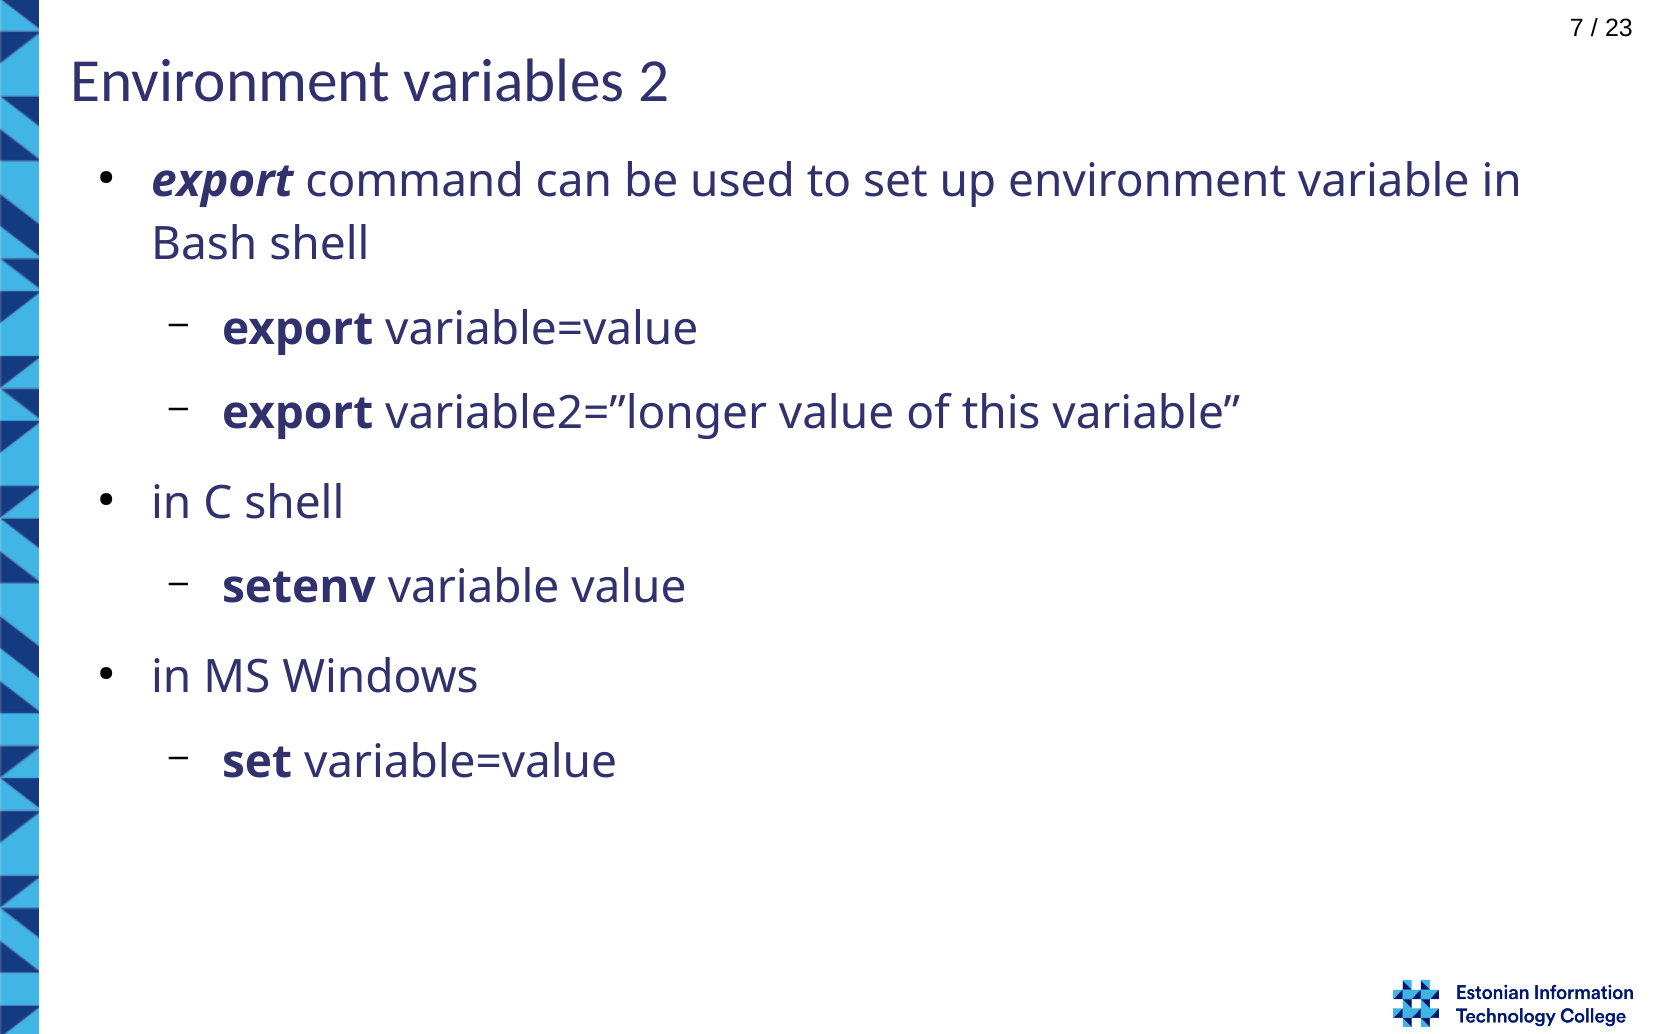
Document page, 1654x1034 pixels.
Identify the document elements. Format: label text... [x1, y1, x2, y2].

title Environment variables 2 [70, 41, 1630, 130]
list export command can be used to set up environment variable in Bash shell export variable=value export variable2=”longer value of this variable” in C shell setenv variable value in MS Windows set variable=value [80, 147, 1536, 841]
picture [1393, 980, 1633, 1027]
